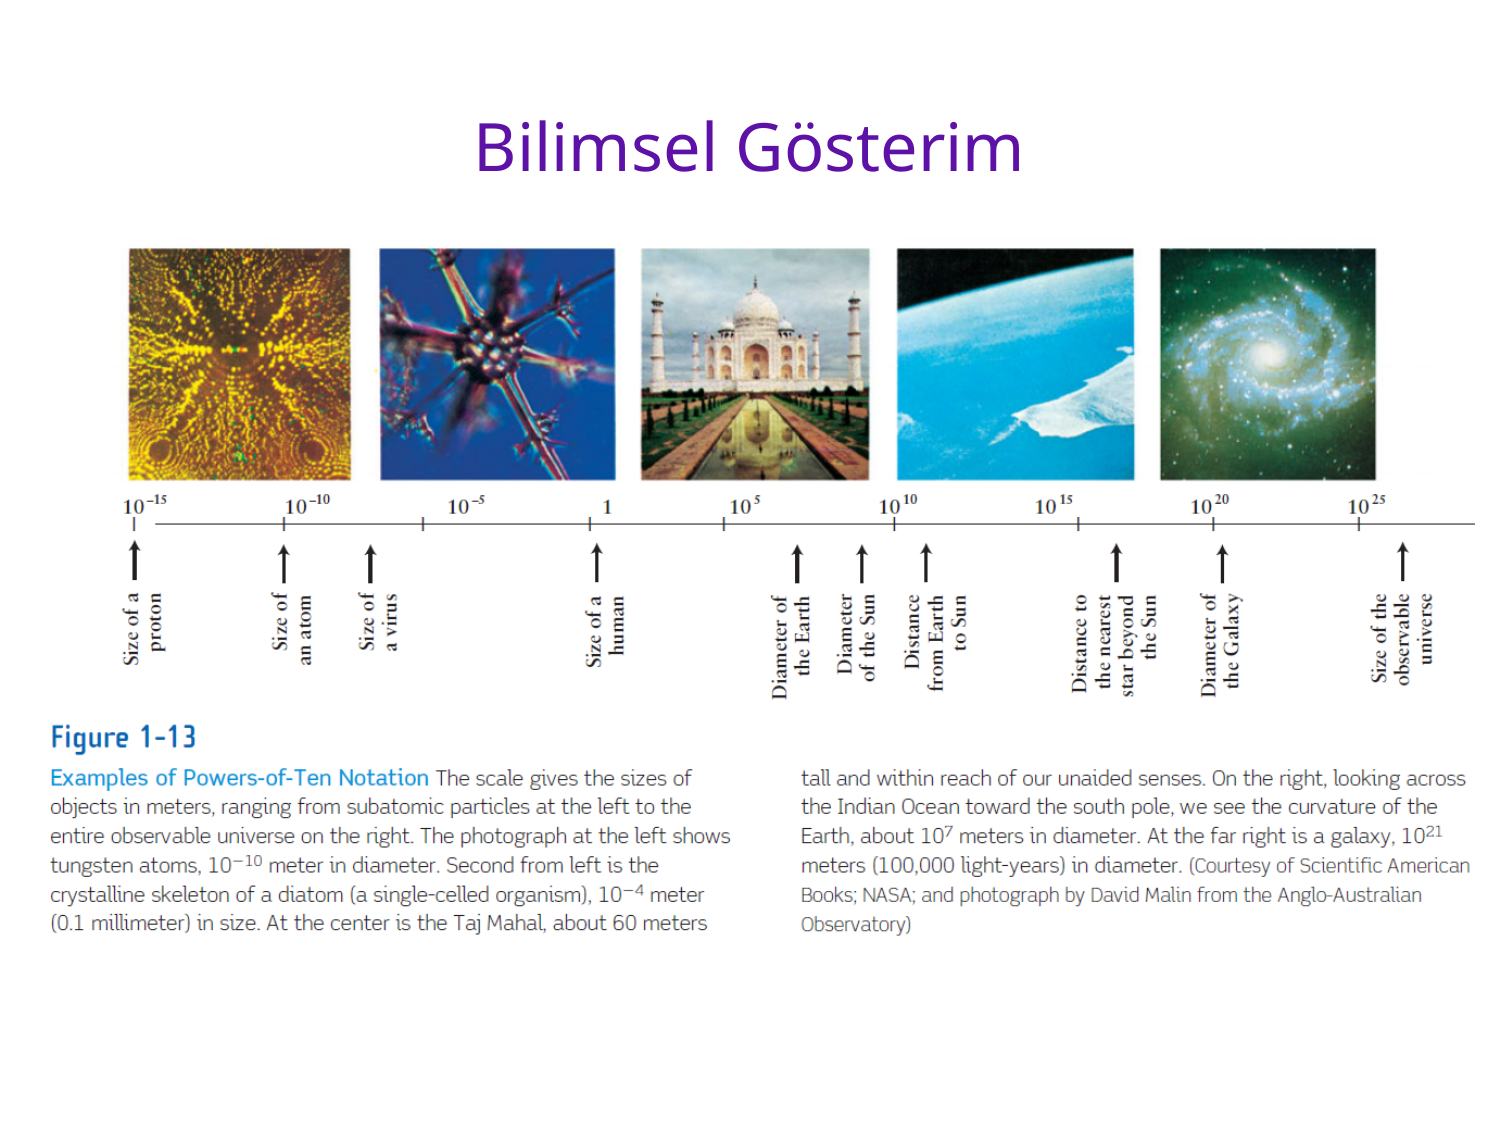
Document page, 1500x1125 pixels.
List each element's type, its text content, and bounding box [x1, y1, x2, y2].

title Bilimsel Gösterim [75, 50, 1426, 218]
picture [0, 218, 1500, 940]
